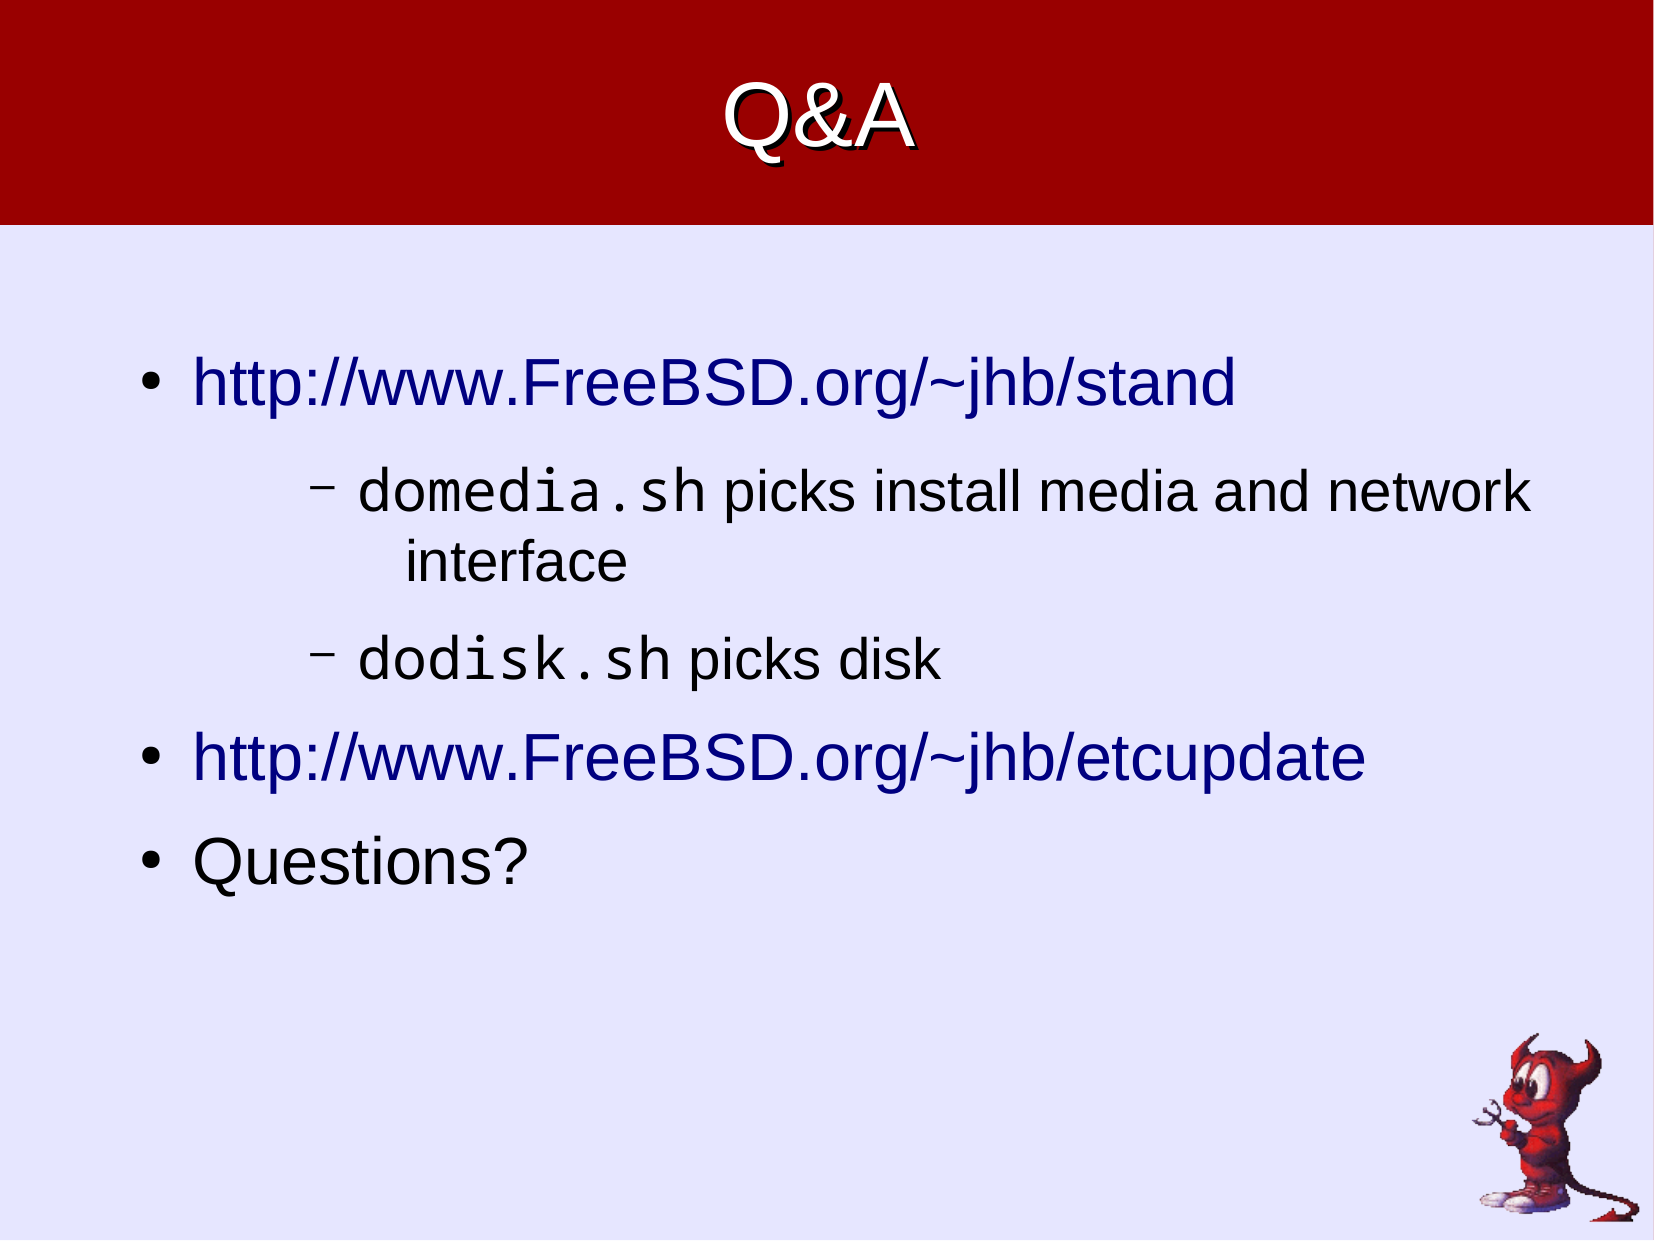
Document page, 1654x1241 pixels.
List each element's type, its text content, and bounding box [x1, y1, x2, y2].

picture [1464, 1030, 1643, 1227]
list http://www.FreeBSD.org/~jhb/stand domedia.sh picks install media and network interface dodisk.sh picks disk http://www.FreeBSD.org/~jhb/etcupdate Questions? [121, 344, 1534, 1127]
title Q&A [112, 11, 1525, 219]
